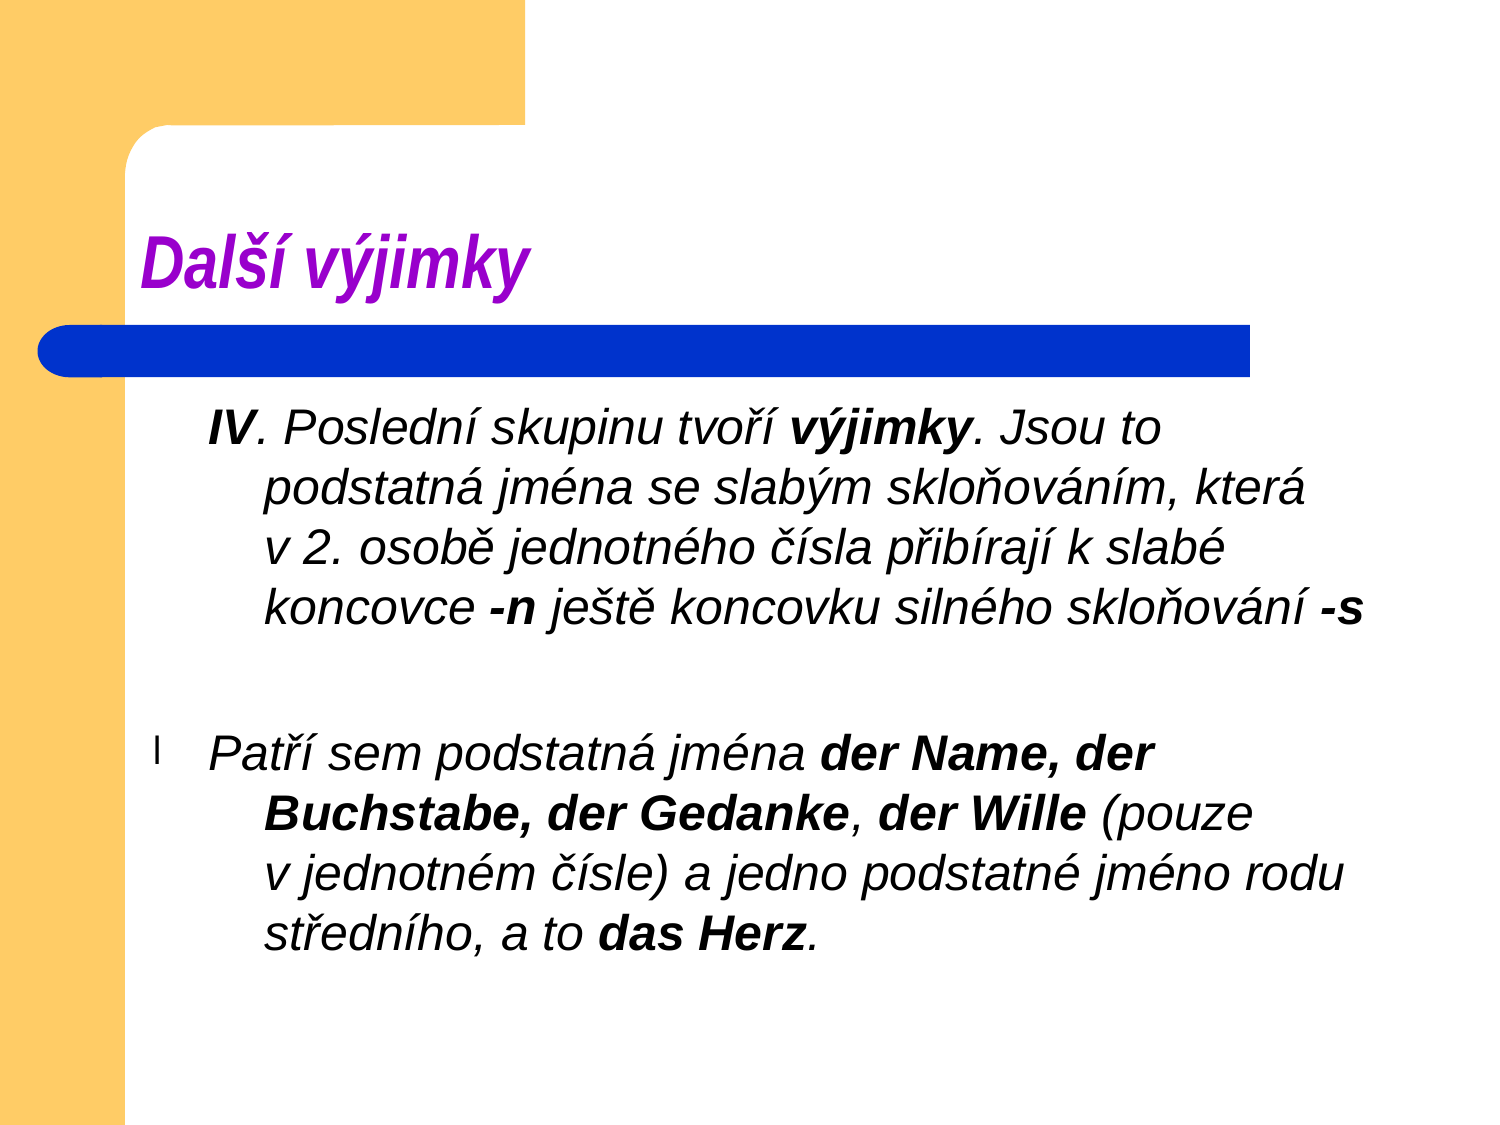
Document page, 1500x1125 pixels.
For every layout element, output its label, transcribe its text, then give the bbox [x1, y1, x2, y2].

title Další výjimky [125, 125, 1426, 313]
list IV. Poslední skupinu tvoří výjimky. Jsou to podstatná jména se slabým skloňováním, která v 2. osobě jednotného čísla přibírají k slabé koncovce -n ještě koncovku silného skloňování -s Patří sem podstatná jména der Name, der Buchstabe, der Gedanke, der Wille (pouze v jednotném čísle) a jedno podstatné jméno rodu středního, a to das Herz. [137, 387, 1400, 999]
